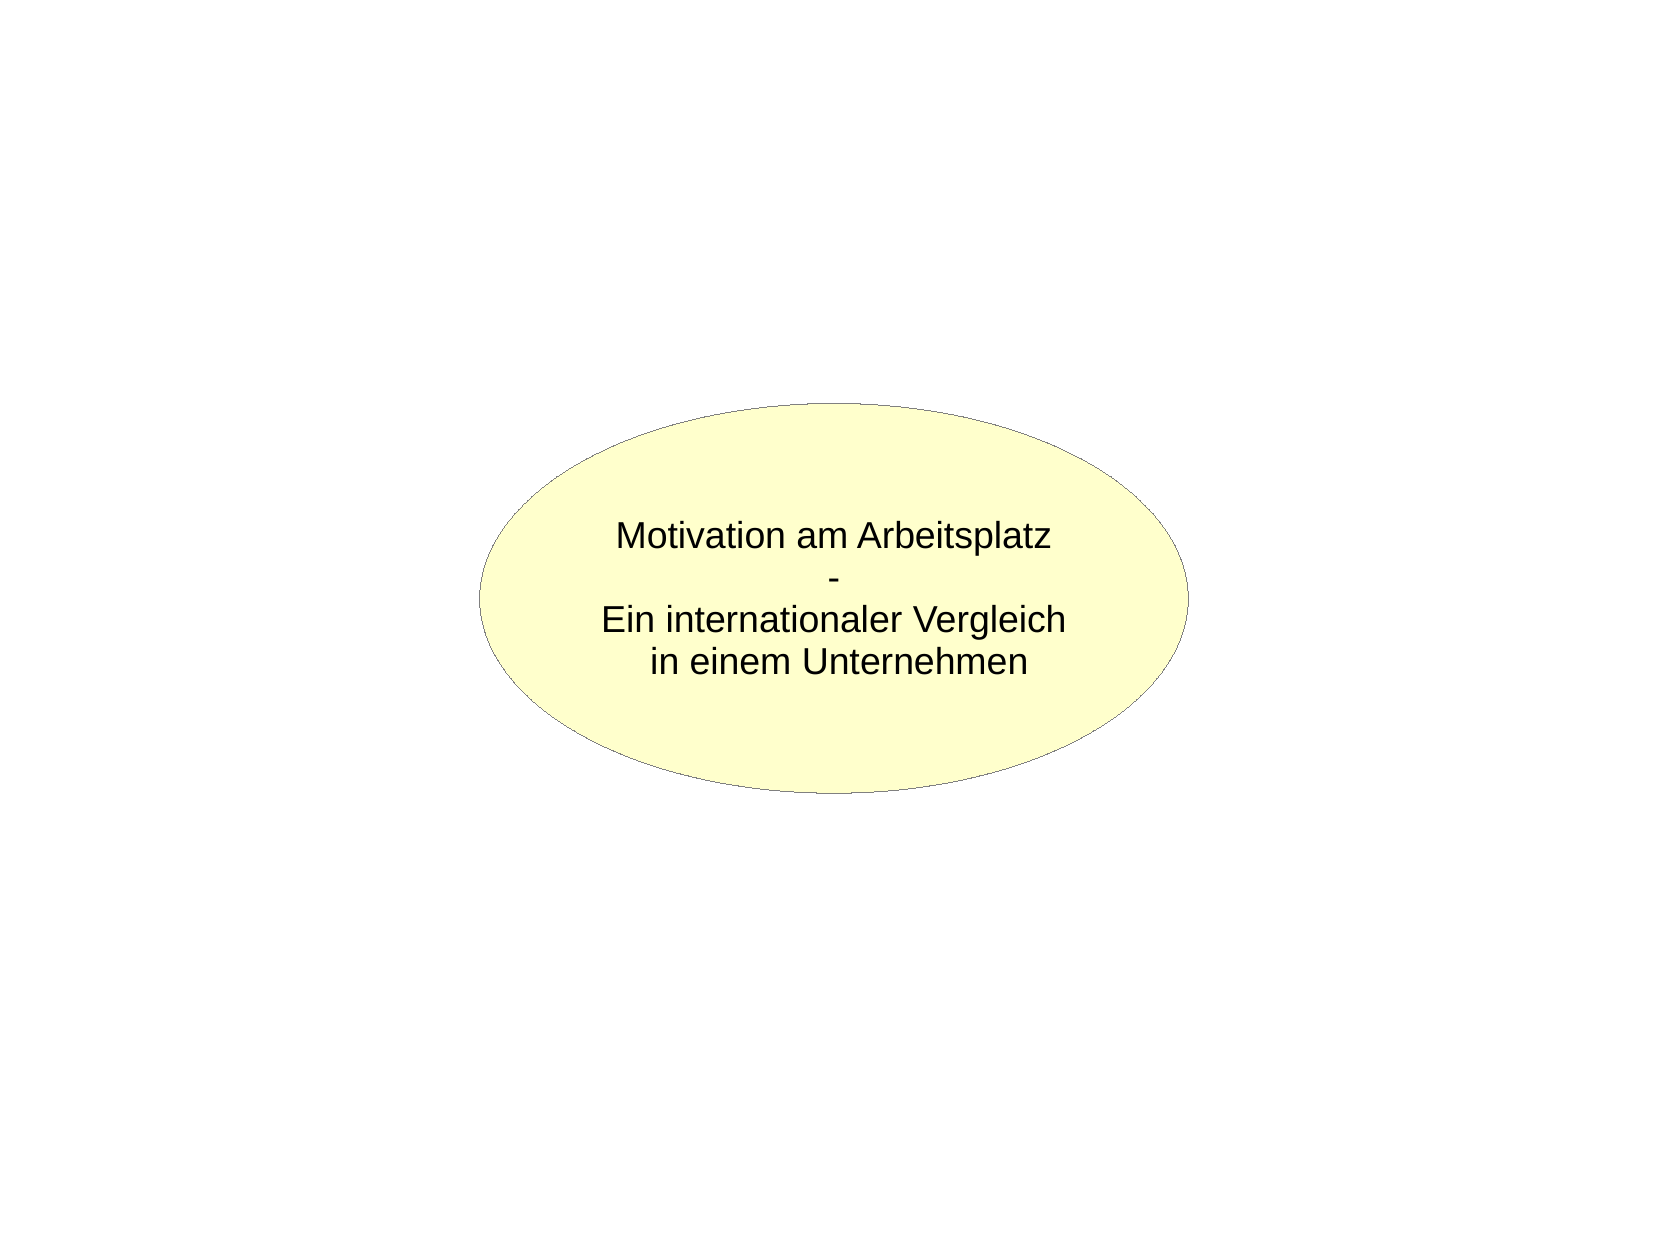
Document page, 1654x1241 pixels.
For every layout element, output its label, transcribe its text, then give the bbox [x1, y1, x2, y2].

text_box Motivation am Arbeitsplatz - Ein internationaler Vergleich in einem Unternehmen [479, 403, 1189, 794]
